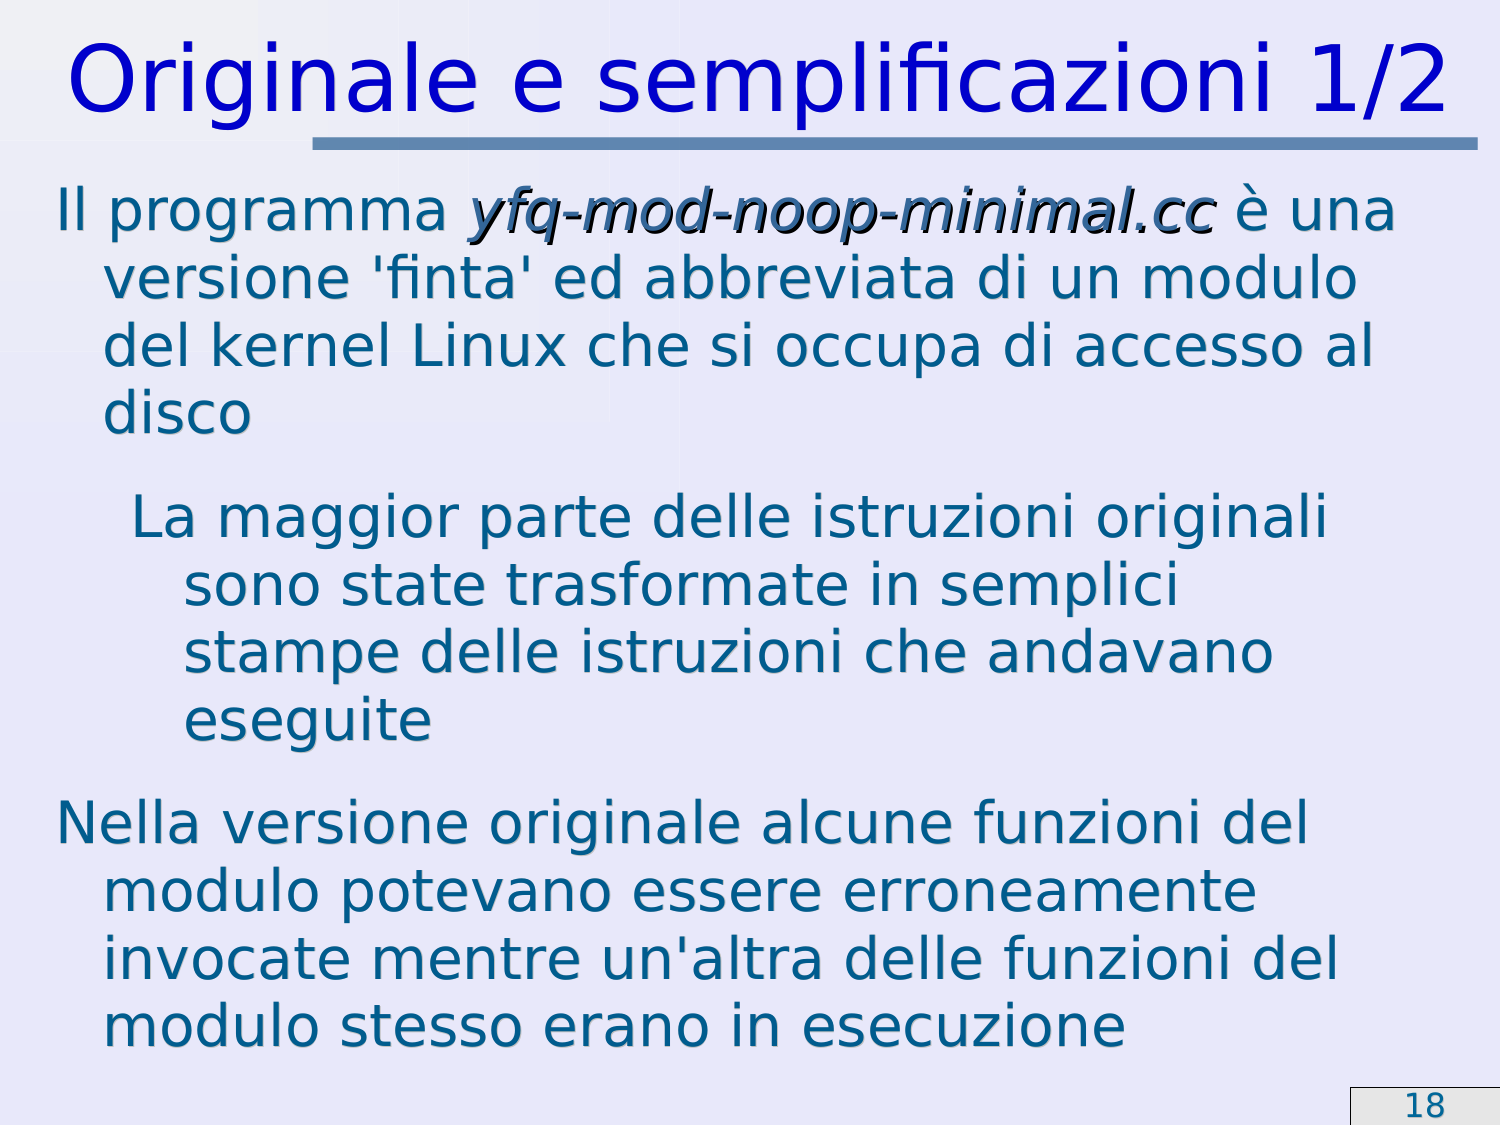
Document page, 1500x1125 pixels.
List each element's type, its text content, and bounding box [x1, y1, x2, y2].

text_box Il programma yfq-mod-noop-minimal.cc è una versione 'finta' ed abbreviata di un modulo del kernel Linux che si occupa di accesso al disco La maggior parte delle istruzioni originali sono state trasformate in semplici stampe delle istruzioni che andavano eseguite Nella versione originale alcune funzioni del modulo potevano essere erroneamente invocate mentre un'altra delle funzioni del modulo stesso erano in esecuzione [55, 176, 1406, 1061]
title Originale e semplificazioni 1/2 [18, 0, 1470, 141]
text_box [312, 137, 1478, 150]
